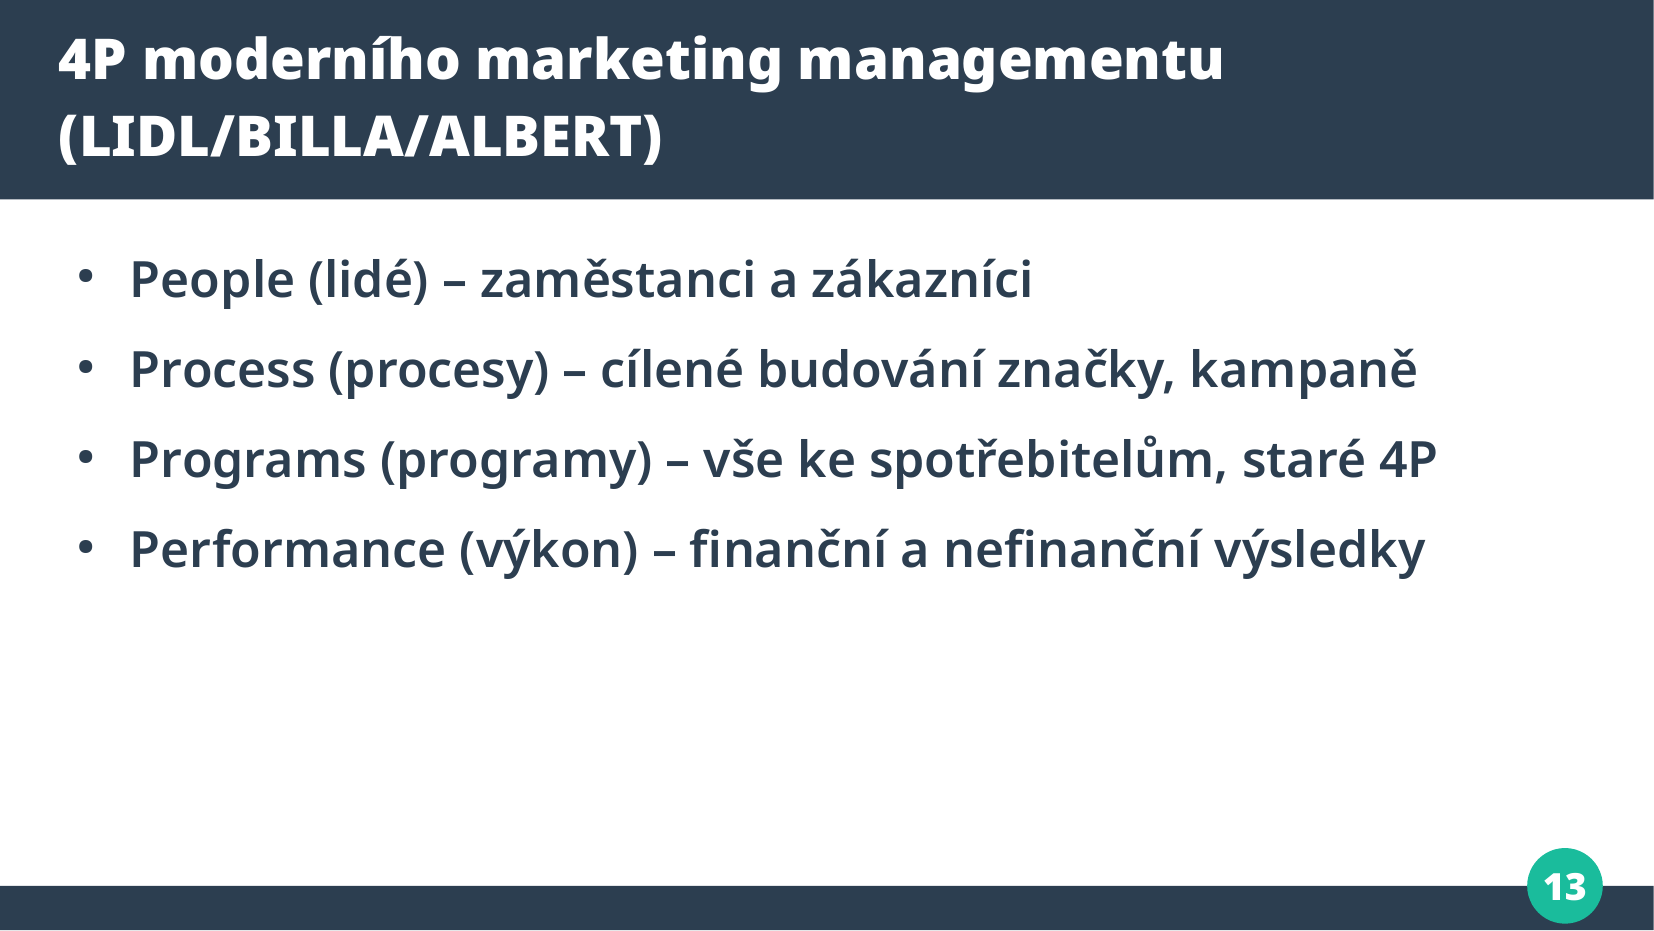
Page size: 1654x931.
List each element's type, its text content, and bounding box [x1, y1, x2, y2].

title 4P moderního marketing managementu (LIDL/BILLA/ALBERT) [59, 37, 1595, 155]
list People (lidé) – zaměstanci a zákazníci Process (procesy) – cílené budování značky, kampaně Programs (programy) – vše ke spotřebitelům, staré 4P Performance (výkon) – finanční a nefinanční výsledky [59, 243, 1595, 864]
